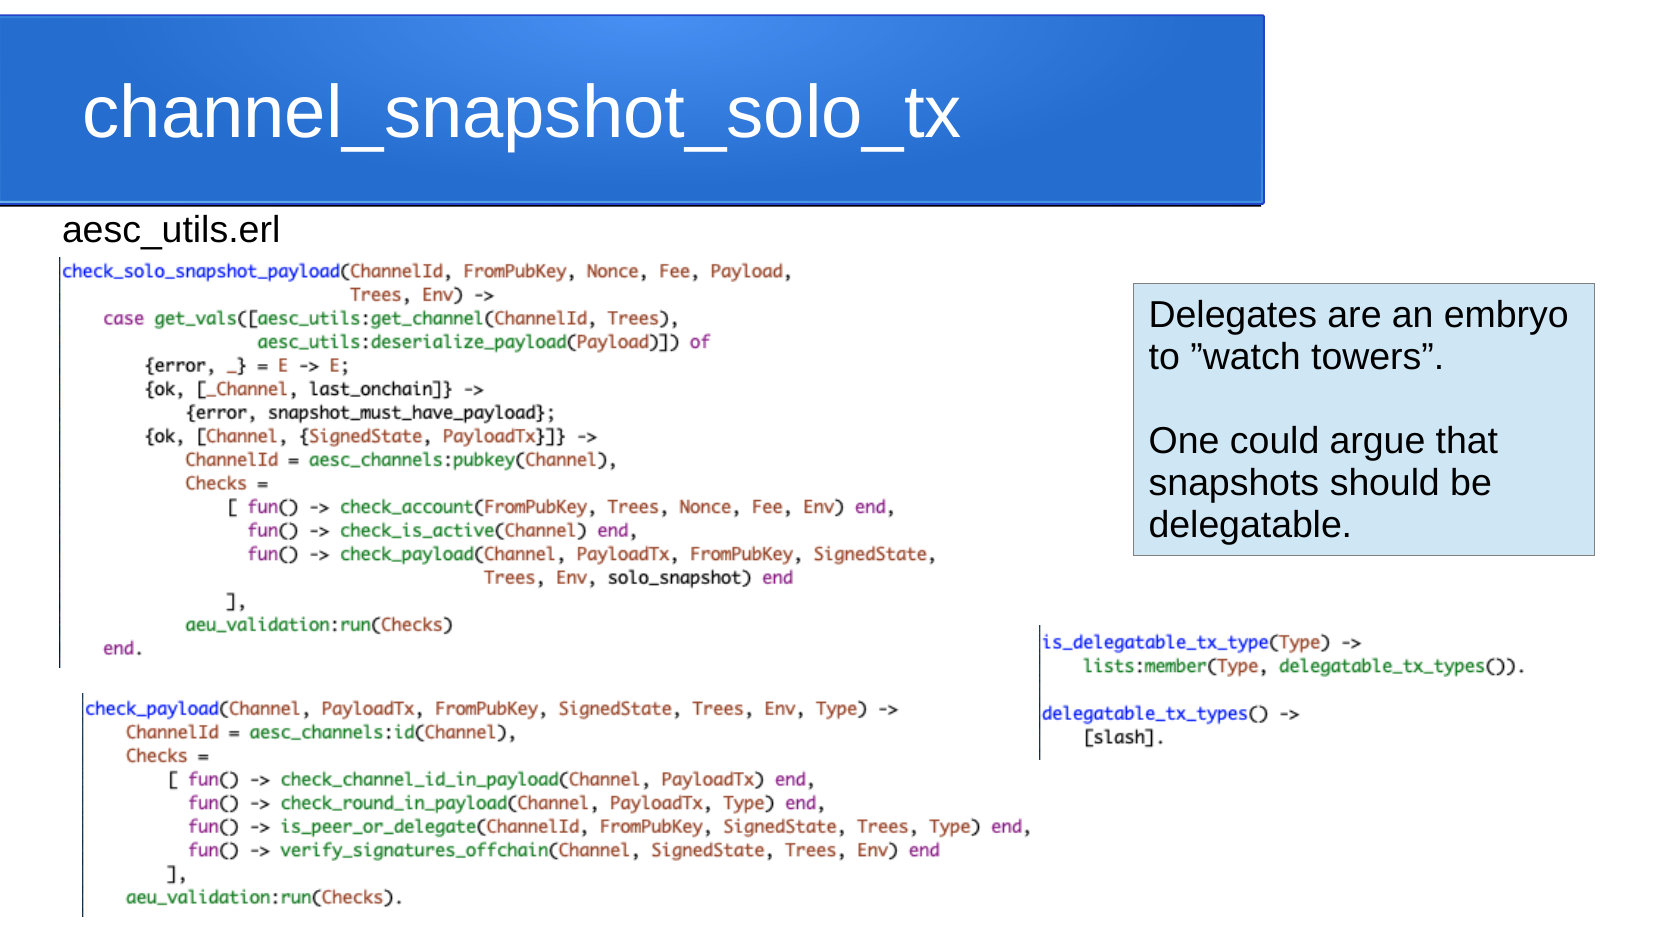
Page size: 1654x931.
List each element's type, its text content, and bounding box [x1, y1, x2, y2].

picture [59, 257, 952, 668]
text_box Delegates are an embryo to ”watch towers”. One could argue that snapshots should be delegatable. [1133, 283, 1595, 556]
picture [82, 625, 1587, 918]
text_box aesc_utils.erl [47, 200, 615, 258]
title channel_snapshot_solo_tx [82, 35, 1235, 189]
